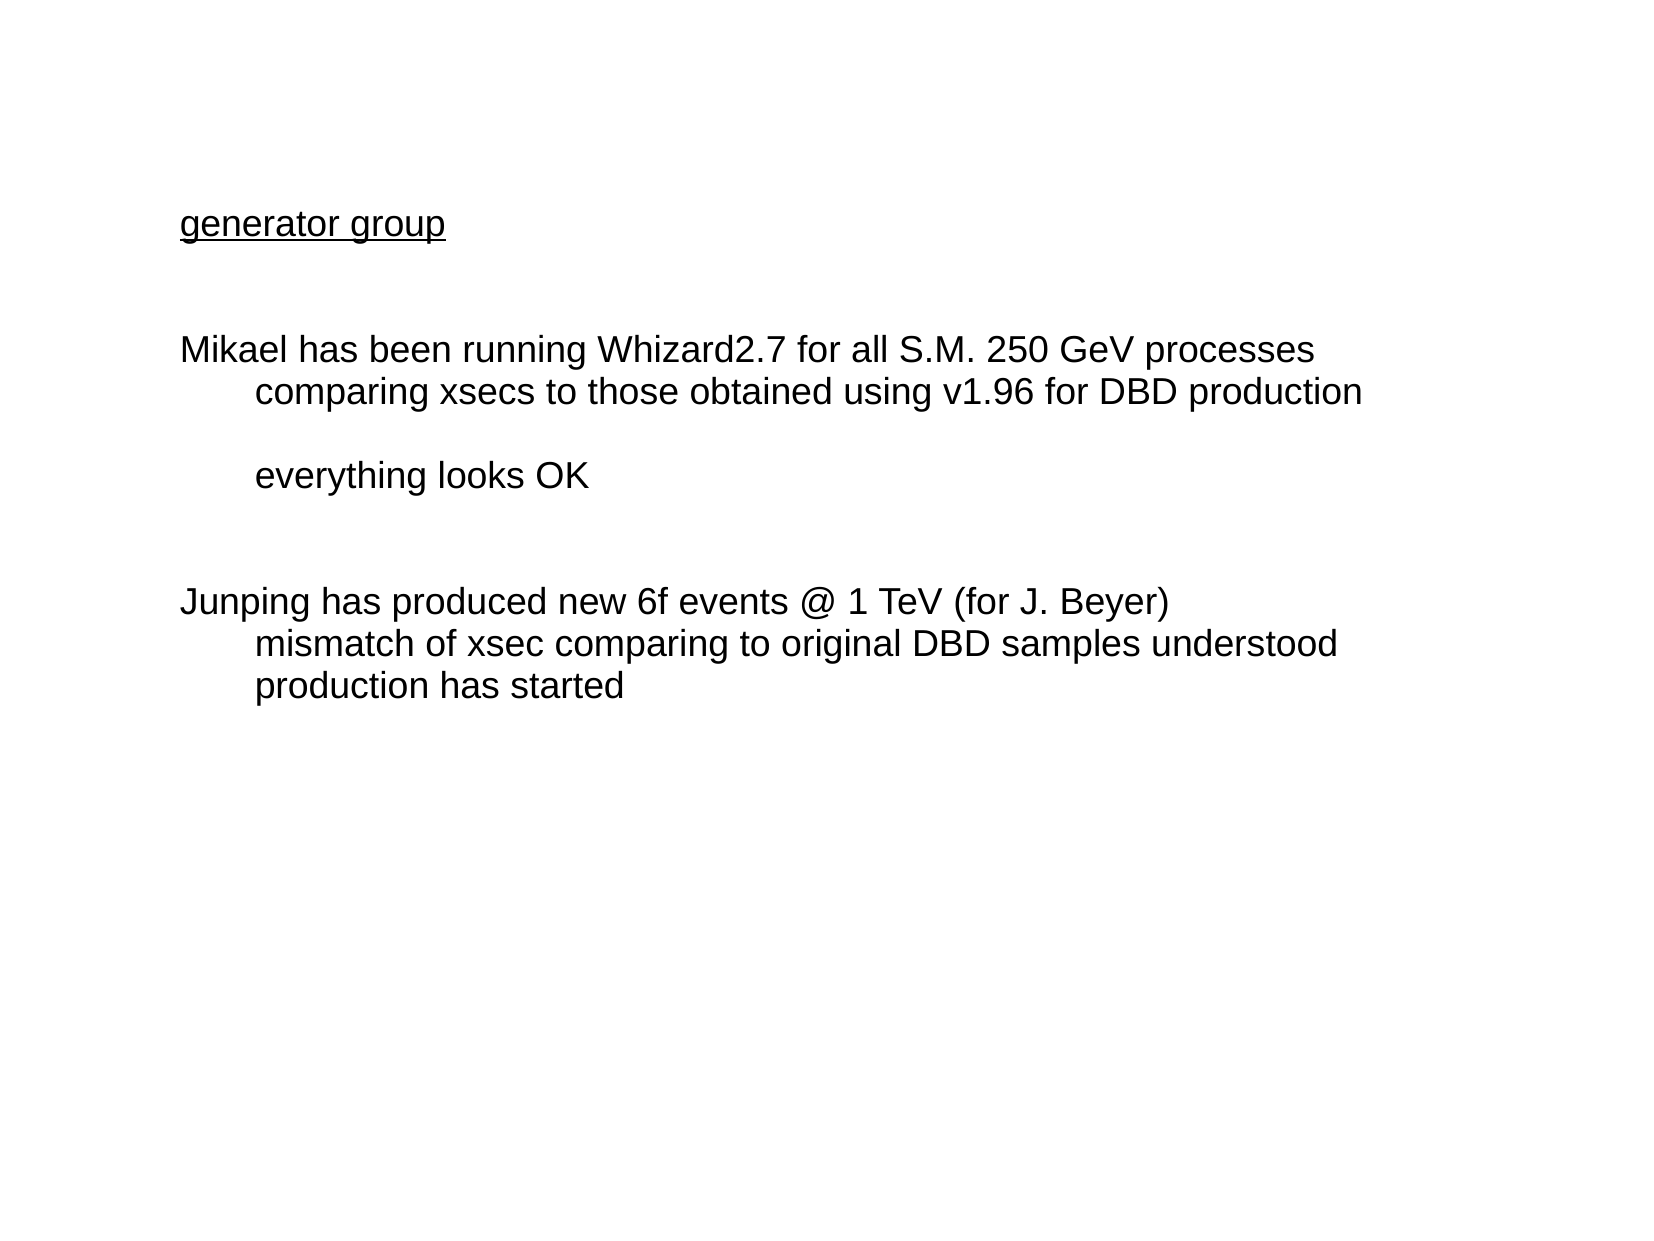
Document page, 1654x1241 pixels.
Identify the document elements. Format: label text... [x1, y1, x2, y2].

text_box generator group Mikael has been running Whizard2.7 for all S.M. 250 GeV processes comparing xsecs to those obtained using v1.96 for DBD production everything looks OK Junping has produced new 6f events @ 1 TeV (for J. Beyer) mismatch of xsec comparing to original DBD samples understood production has started [165, 195, 1379, 756]
